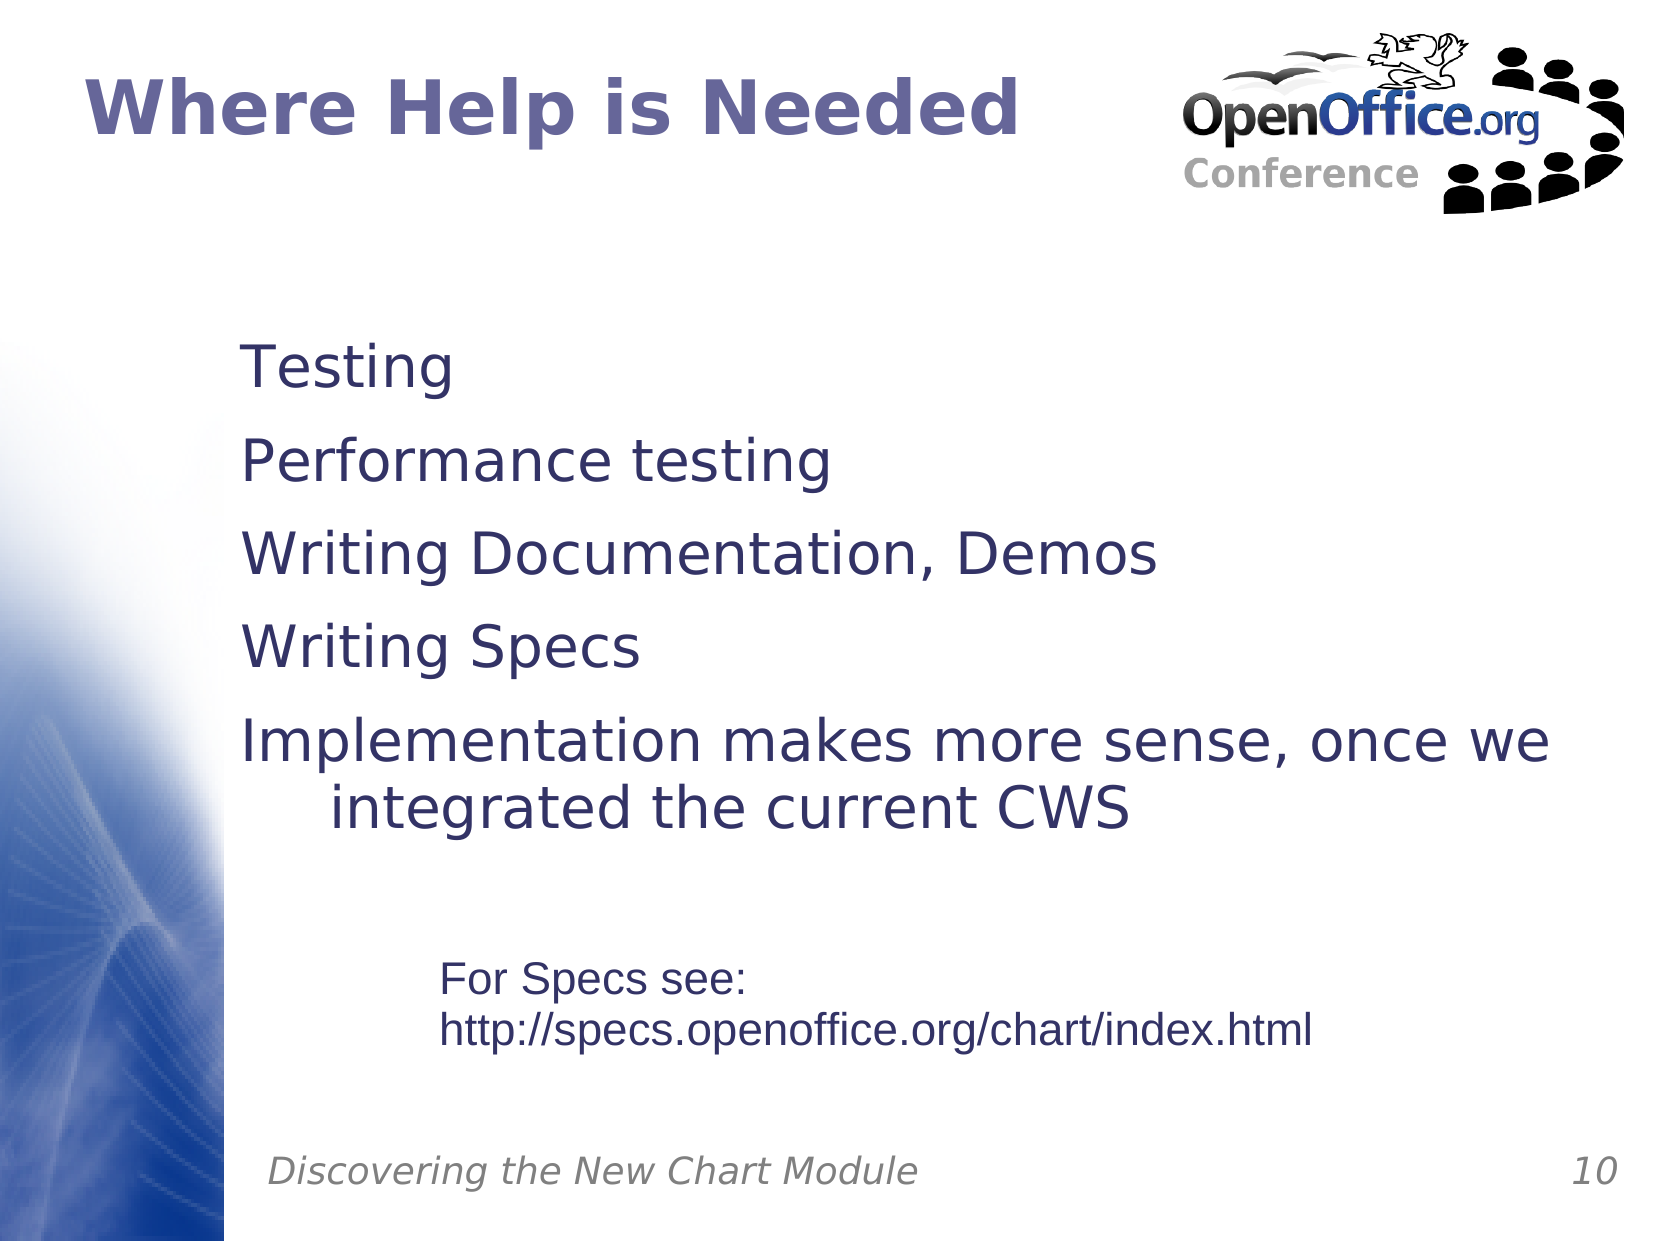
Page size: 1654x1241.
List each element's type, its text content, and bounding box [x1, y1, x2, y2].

list Testing Performance testing Writing Documentation, Demos Writing Specs Implementation makes more sense, once we integrated the current CWS [223, 333, 1619, 1133]
text_box For Specs see: http://specs.openoffice.org/chart/index.html [424, 945, 1329, 1063]
picture [0, 0, 224, 1241]
picture [1183, 33, 1624, 214]
title Where Help is Needed [24, 51, 1163, 165]
